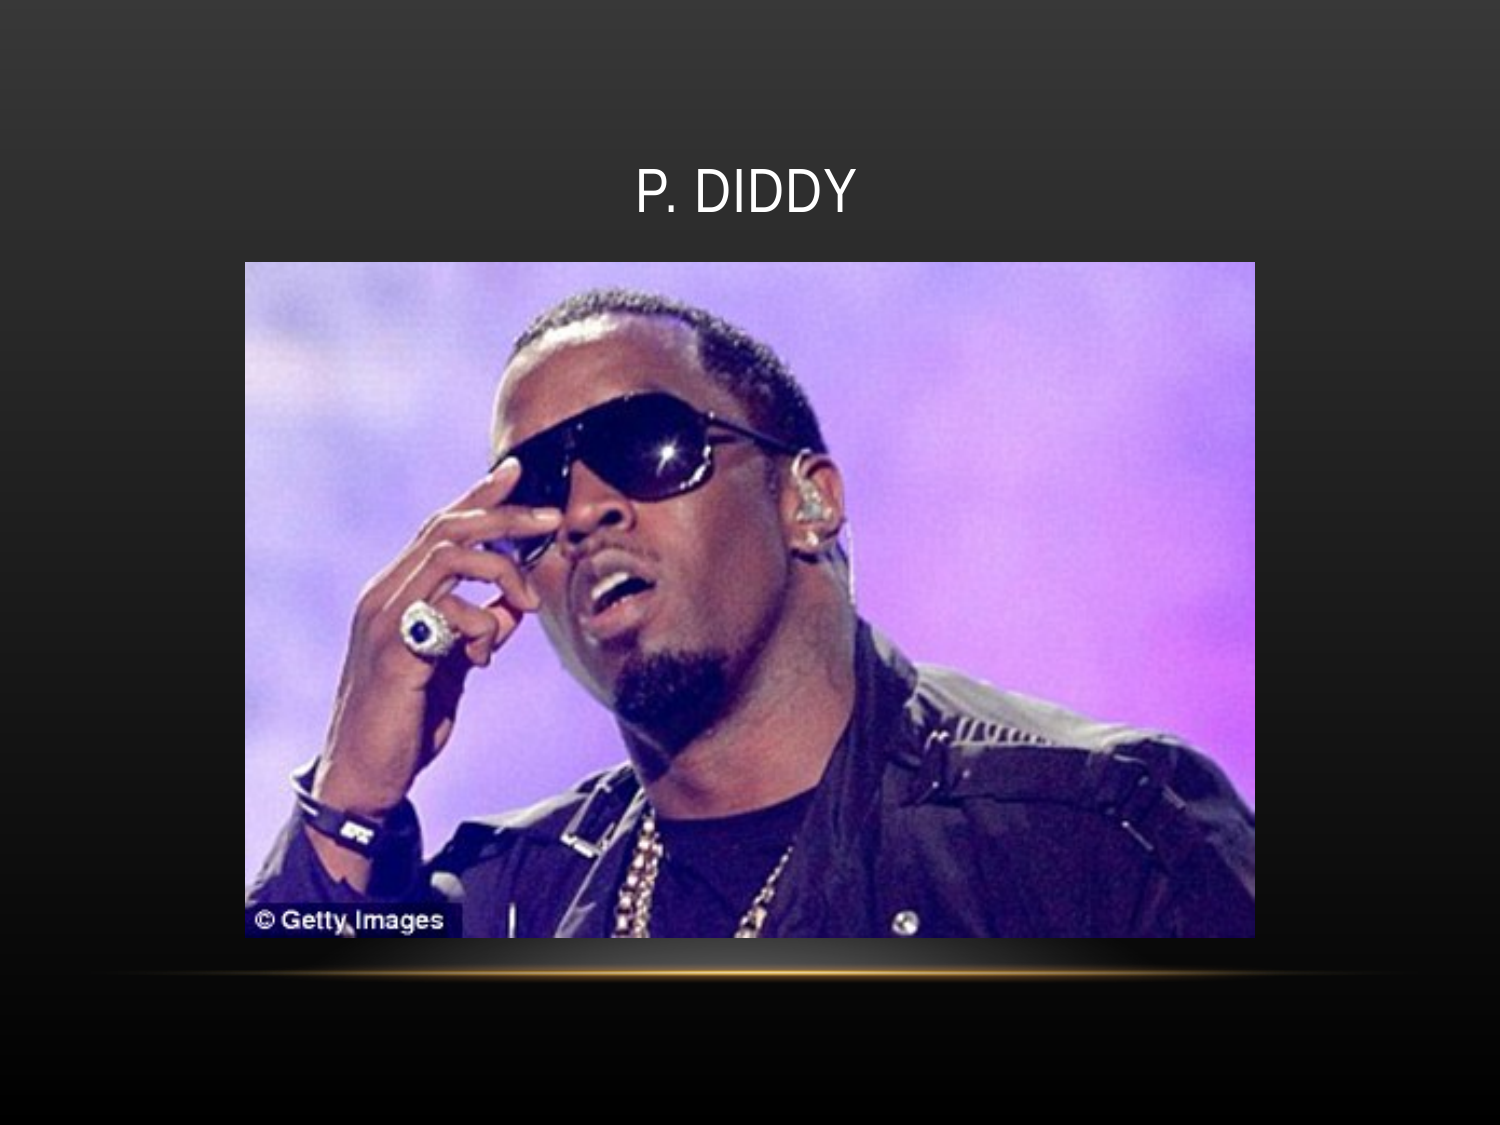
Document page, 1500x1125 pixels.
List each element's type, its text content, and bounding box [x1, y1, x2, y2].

picture [245, 262, 1255, 938]
title P. Diddy [99, 45, 1400, 233]
